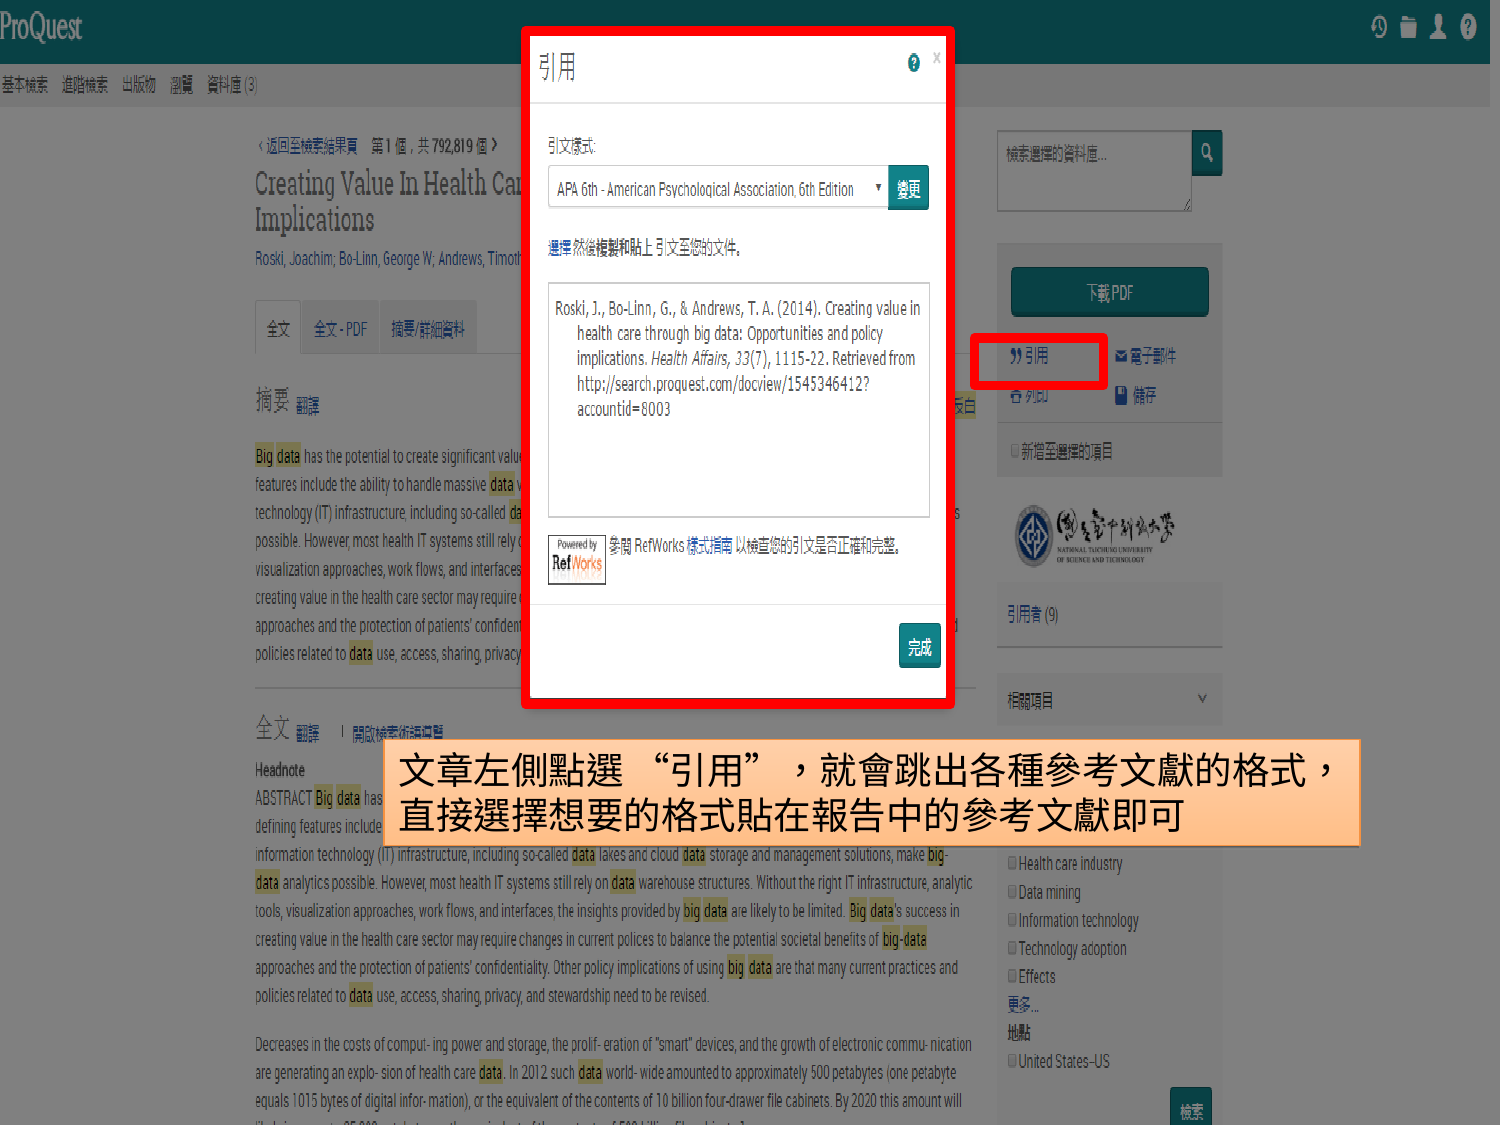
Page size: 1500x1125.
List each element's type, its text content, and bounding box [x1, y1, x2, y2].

picture [0, 0, 1500, 1125]
text_box 文章左側點選 “引用”，就會跳出各種參考文獻的格式， 直接選擇想要的格式貼在報告中的參考文獻即可 [383, 739, 1321, 846]
